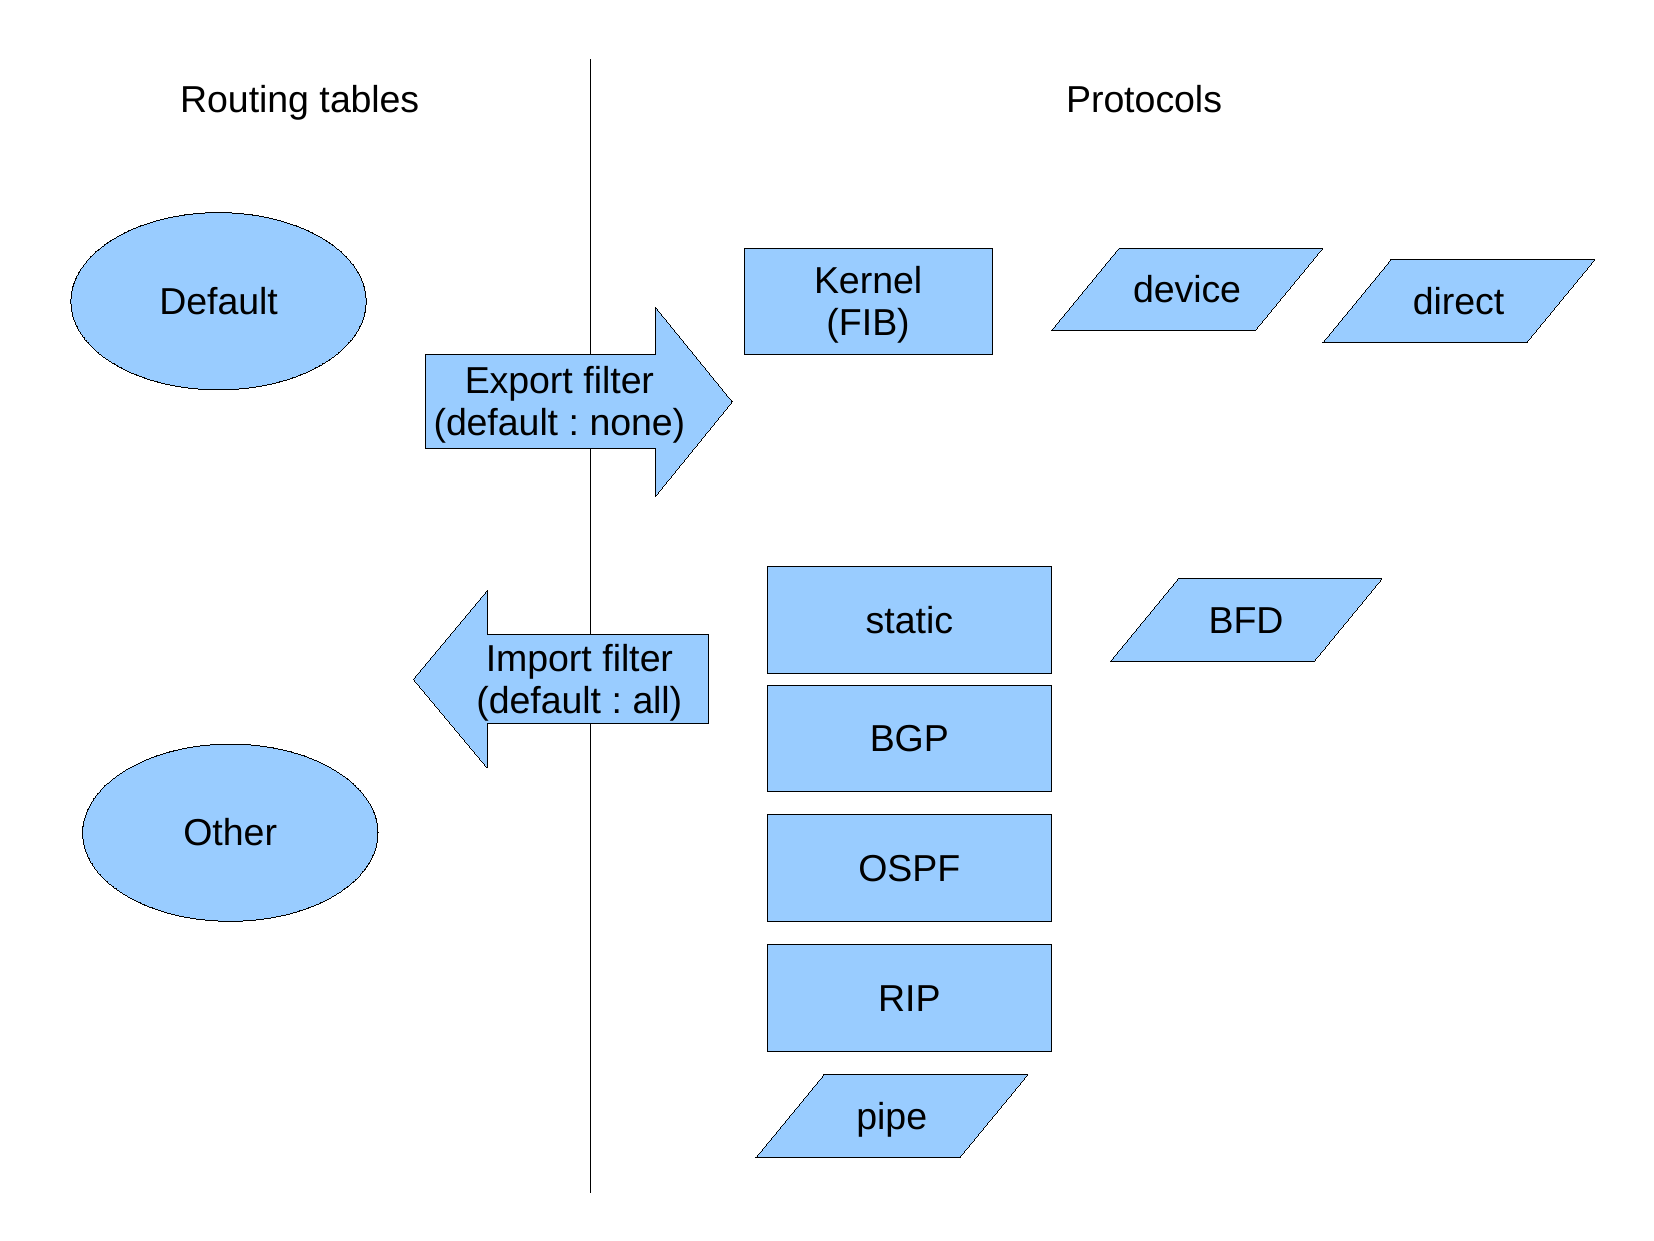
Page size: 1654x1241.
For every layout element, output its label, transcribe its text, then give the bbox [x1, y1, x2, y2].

text_box RIP [767, 944, 1052, 1052]
text_box Export filter (default : none) [425, 307, 733, 497]
text_box device [1051, 248, 1323, 331]
text_box Default [70, 212, 367, 390]
text_box static [767, 566, 1052, 674]
text_box Import filter (default : all) [413, 590, 709, 768]
text_box OSPF [767, 814, 1052, 922]
text_box Other [82, 744, 379, 922]
text_box Protocols [1051, 70, 1252, 128]
text_box BFD [1110, 578, 1382, 662]
text_box Routing tables [165, 70, 461, 140]
text_box direct [1322, 259, 1595, 343]
text_box BGP [767, 685, 1052, 792]
text_box Kernel (FIB) [744, 248, 993, 355]
text_box pipe [755, 1074, 1028, 1158]
